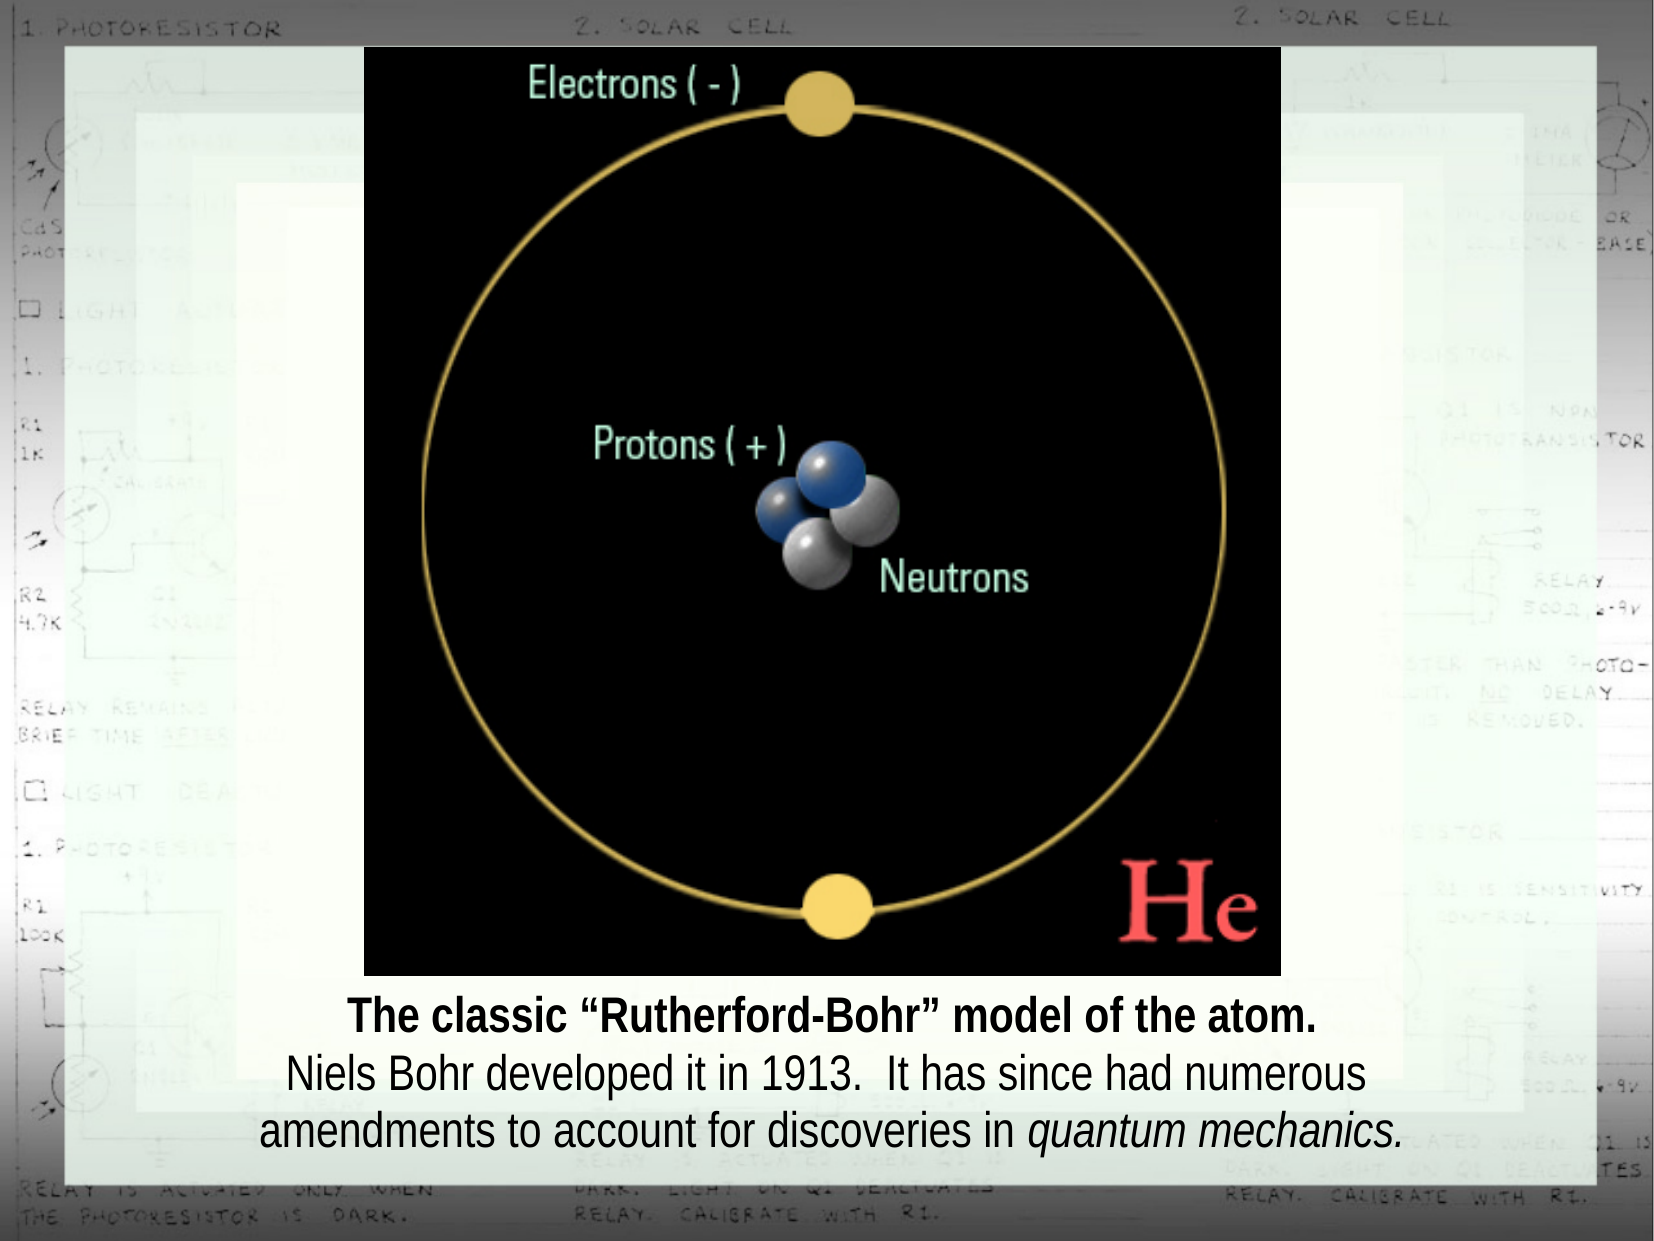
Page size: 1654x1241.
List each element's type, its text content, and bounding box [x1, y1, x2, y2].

title The classic “Rutherford-Bohr” model of the atom. Niels Bohr developed it in 1913. It has since had numerous amendments to account for discoveries in quantum mechanics. [90, 985, 1576, 1159]
picture [0, 0, 1654, 1241]
